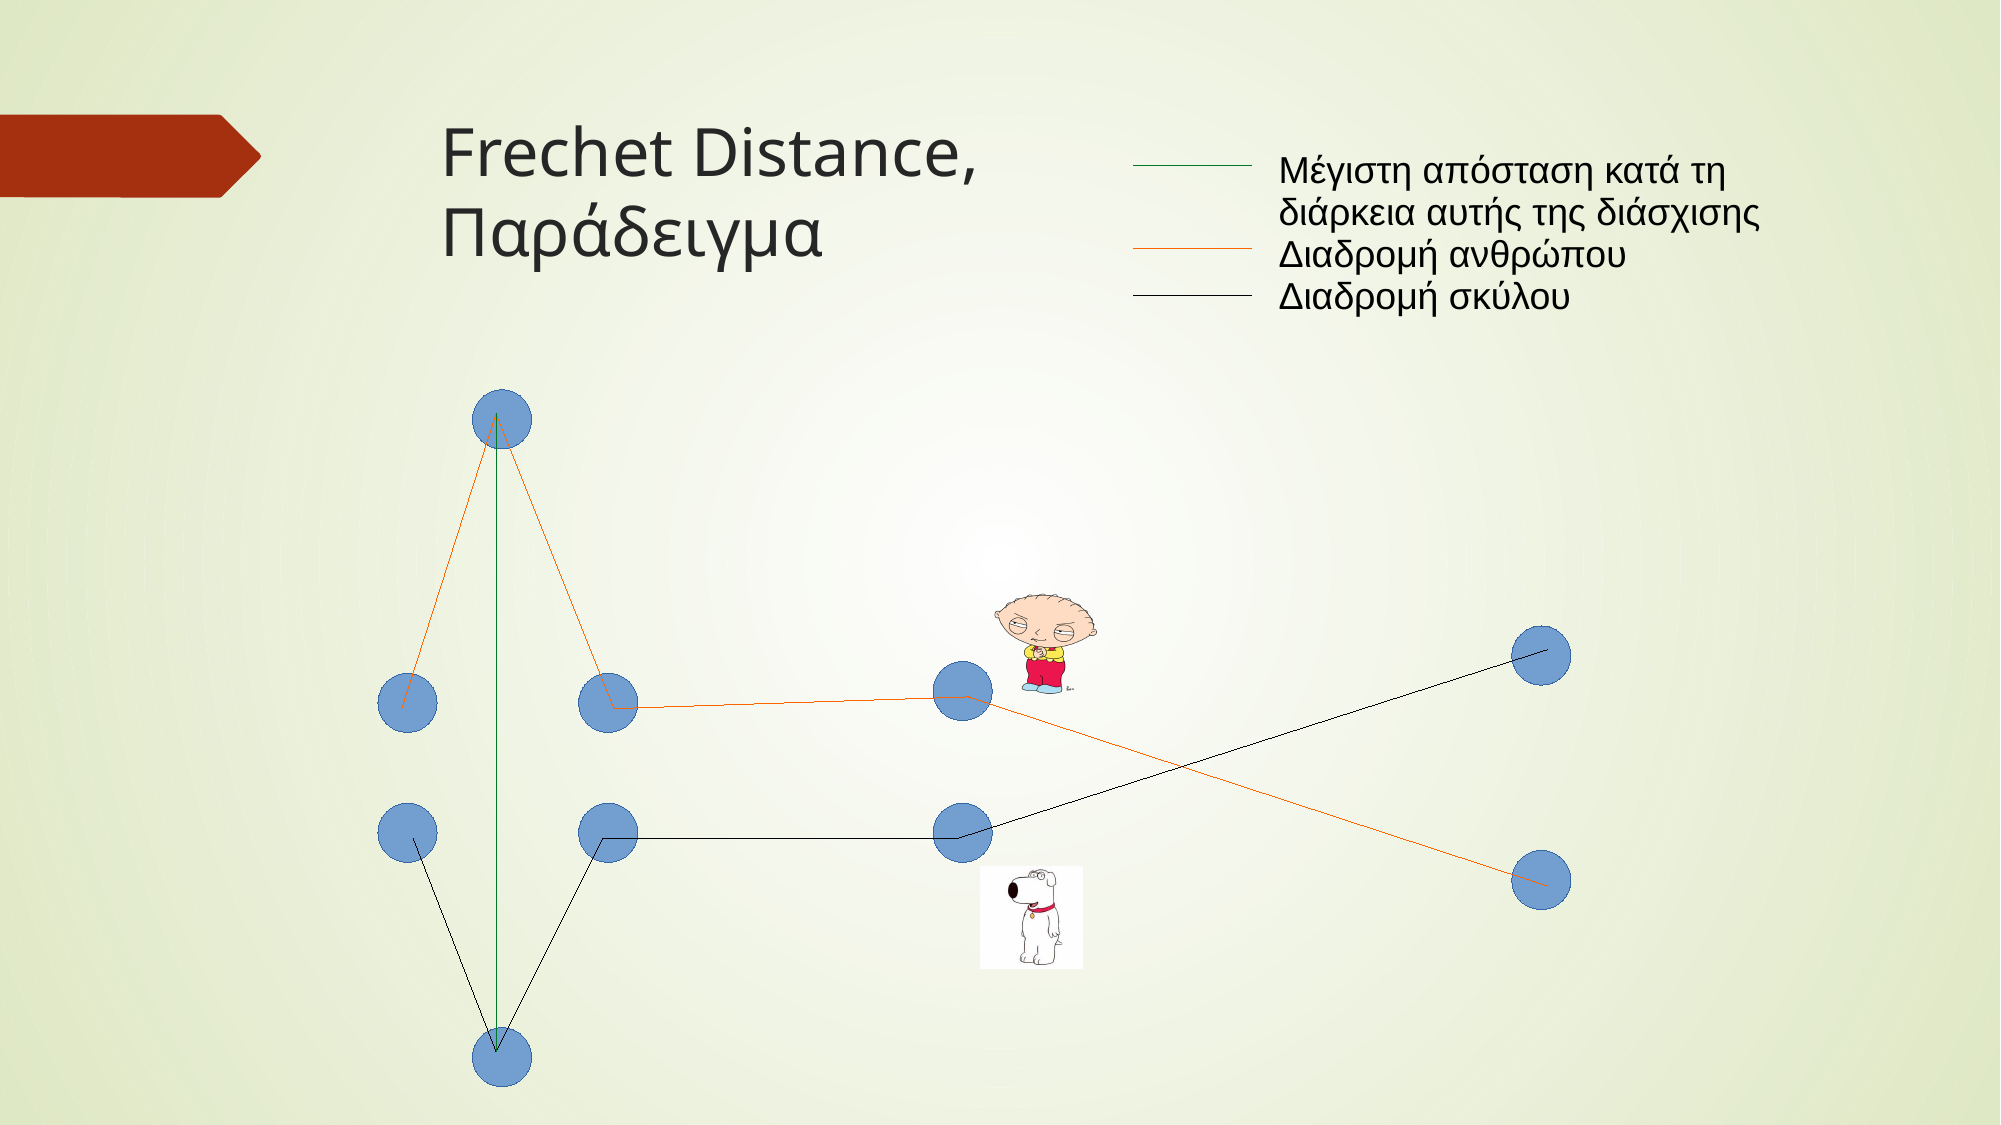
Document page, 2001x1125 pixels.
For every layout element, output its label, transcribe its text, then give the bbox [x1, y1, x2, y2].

text_box [933, 661, 992, 721]
text_box [1511, 850, 1571, 910]
text_box [578, 673, 638, 733]
text_box [377, 803, 438, 863]
text_box Μέγιστη απόσταση κατά τη διάρκεια αυτής της διάσχισης Διαδρομή ανθρώπου Διαδρομή σκύλου [1263, 141, 1843, 325]
text_box [472, 1027, 532, 1087]
text_box [578, 803, 638, 863]
text_box [377, 673, 438, 733]
picture [992, 590, 1099, 697]
picture [980, 866, 1083, 969]
text_box [933, 803, 993, 863]
text_box [472, 389, 532, 449]
title Frechet Distance, Παράδειγμα [425, 102, 1888, 313]
text_box [1511, 625, 1571, 686]
